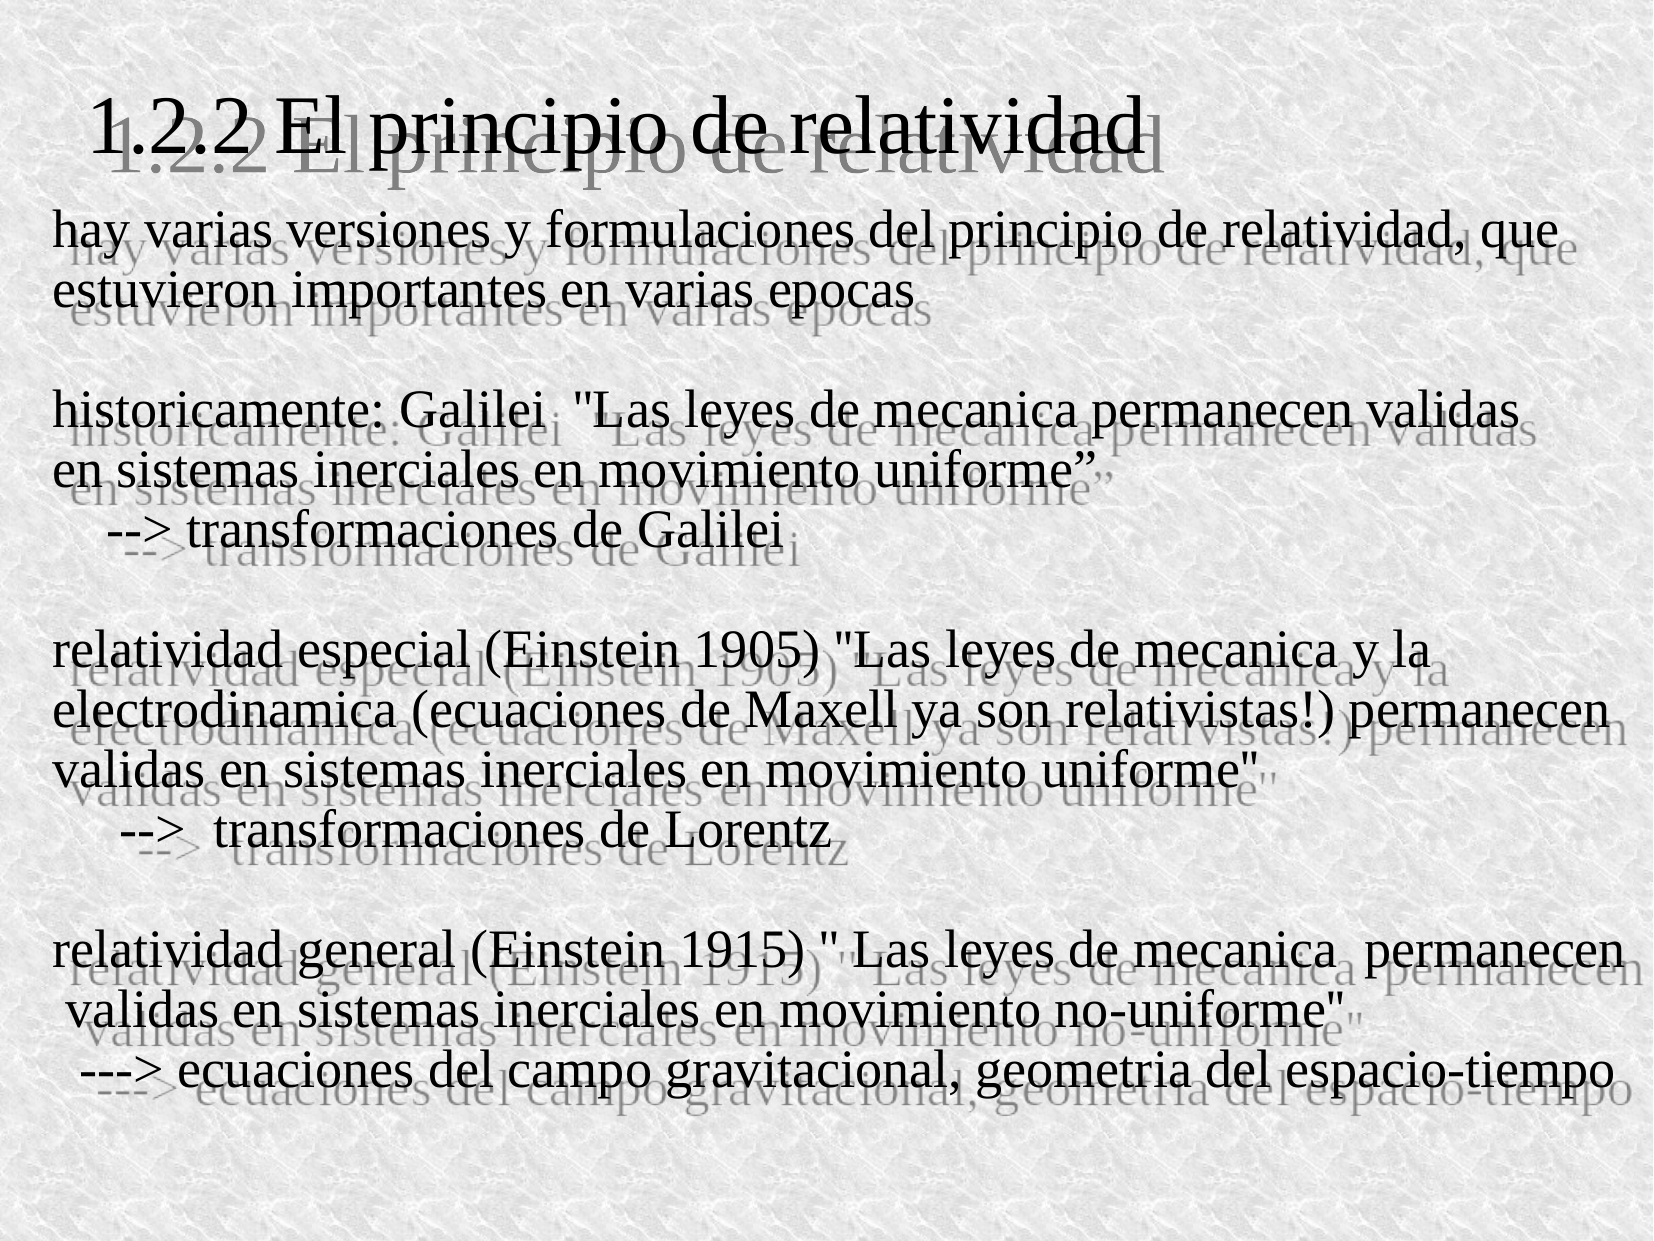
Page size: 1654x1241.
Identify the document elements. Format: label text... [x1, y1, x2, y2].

text_box hay varias versiones y formulaciones del principio de relatividad, que estuvieron importantes en varias epocas historicamente: Galilei ''Las leyes de mecanica permanecen validas en sistemas inerciales en movimiento uniforme” --> transformaciones de Galilei relatividad especial (Einstein 1905) ''Las leyes de mecanica y la electrodinamica (ecuaciones de Maxell ya son relativistas!) permanecen validas en sistemas inerciales en movimiento uniforme'' --> transformaciones de Lorentz relatividad general (Einstein 1915) '' Las leyes de mecanica permanecen validas en sistemas inerciales en movimiento no-uniforme'' ---> ecuaciones del campo gravitacional, geometria del espacio-tiempo [37, 192, 1643, 1190]
text_box 1.2.2 El principio de relatividad [71, 72, 1163, 188]
picture [0, 0, 1654, 1241]
